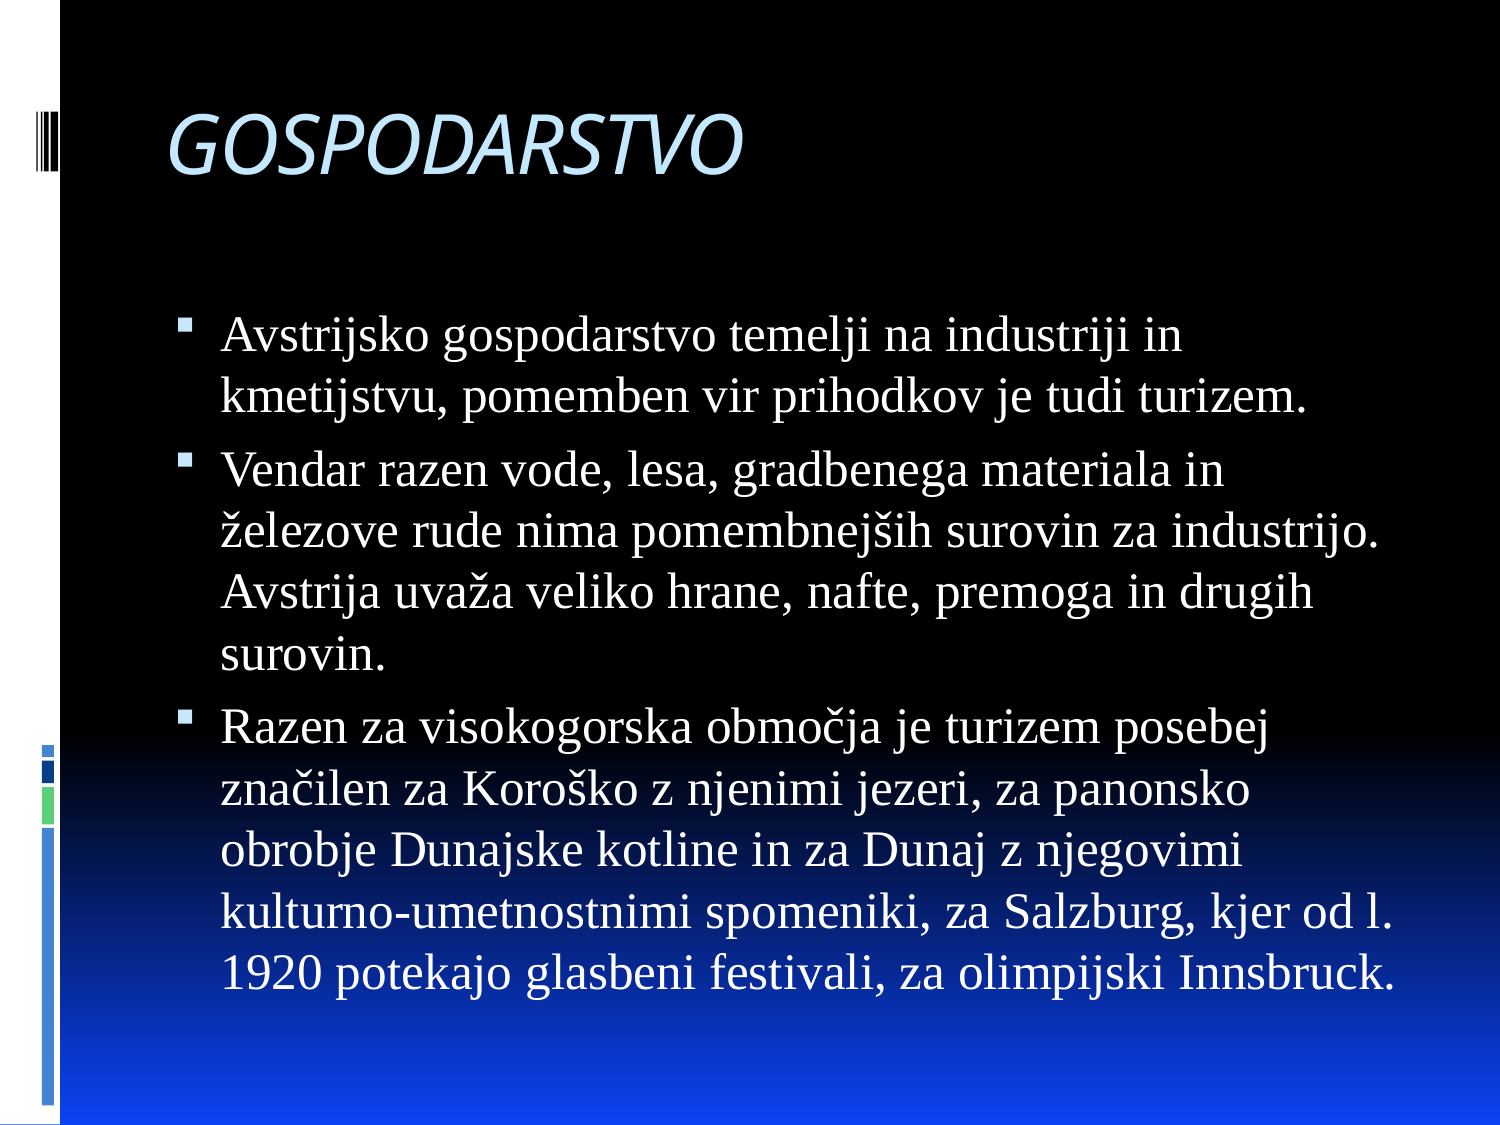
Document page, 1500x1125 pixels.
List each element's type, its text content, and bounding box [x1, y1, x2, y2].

list Avstrijsko gospodarstvo temelji na industriji in kmetijstvu, pomemben vir prihodkov je tudi turizem. Vendar razen vode, lesa, gradbenega materiala in železove rude nima pomembnejših surovin za industrijo. Avstrija uvaža veliko hrane, nafte, premoga in drugih surovin. Razen za visokogorska območja je turizem posebej značilen za Koroško z njenimi jezeri, za panonsko obrobje Dunajske kotline in za Dunaj z njegovimi kulturno-umetnostnimi spomeniki, za Salzburg, kjer od l. 1920 potekajo glasbeni festivali, za olimpijski Innsbruck. [150, 292, 1425, 1043]
title GOSPODARSTVO [150, 84, 1425, 235]
